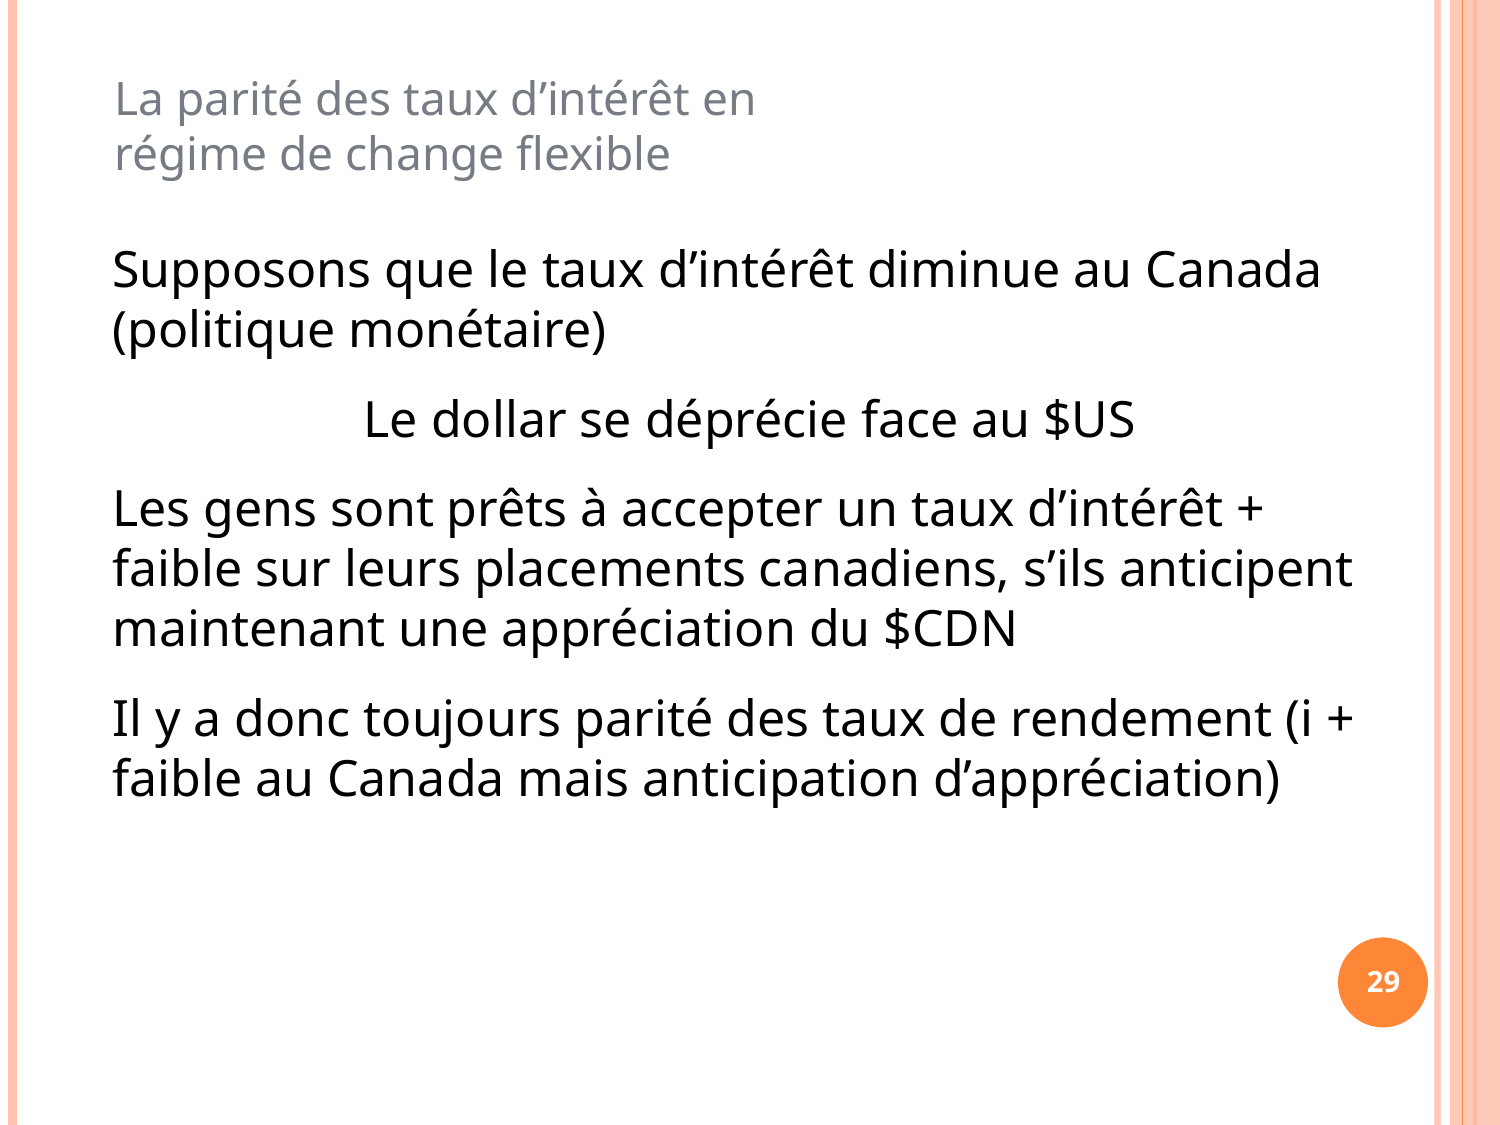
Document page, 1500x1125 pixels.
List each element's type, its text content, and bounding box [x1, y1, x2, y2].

title La parité des taux d’intérêt en régime de change flexible [99, 62, 1375, 188]
list Supposons que le taux d’intérêt diminue au Canada (politique monétaire) Le dollar se déprécie face au $US Les gens sont prêts à accepter un taux d’intérêt + faible sur leurs placements canadiens, s’ils anticipent maintenant une appréciation du $CDN Il y a donc toujours parité des taux de rendement (i + faible au Canada mais anticipation d’appréciation) [112, 237, 1388, 1000]
slide_number <numéro> [1333, 940, 1434, 1027]
